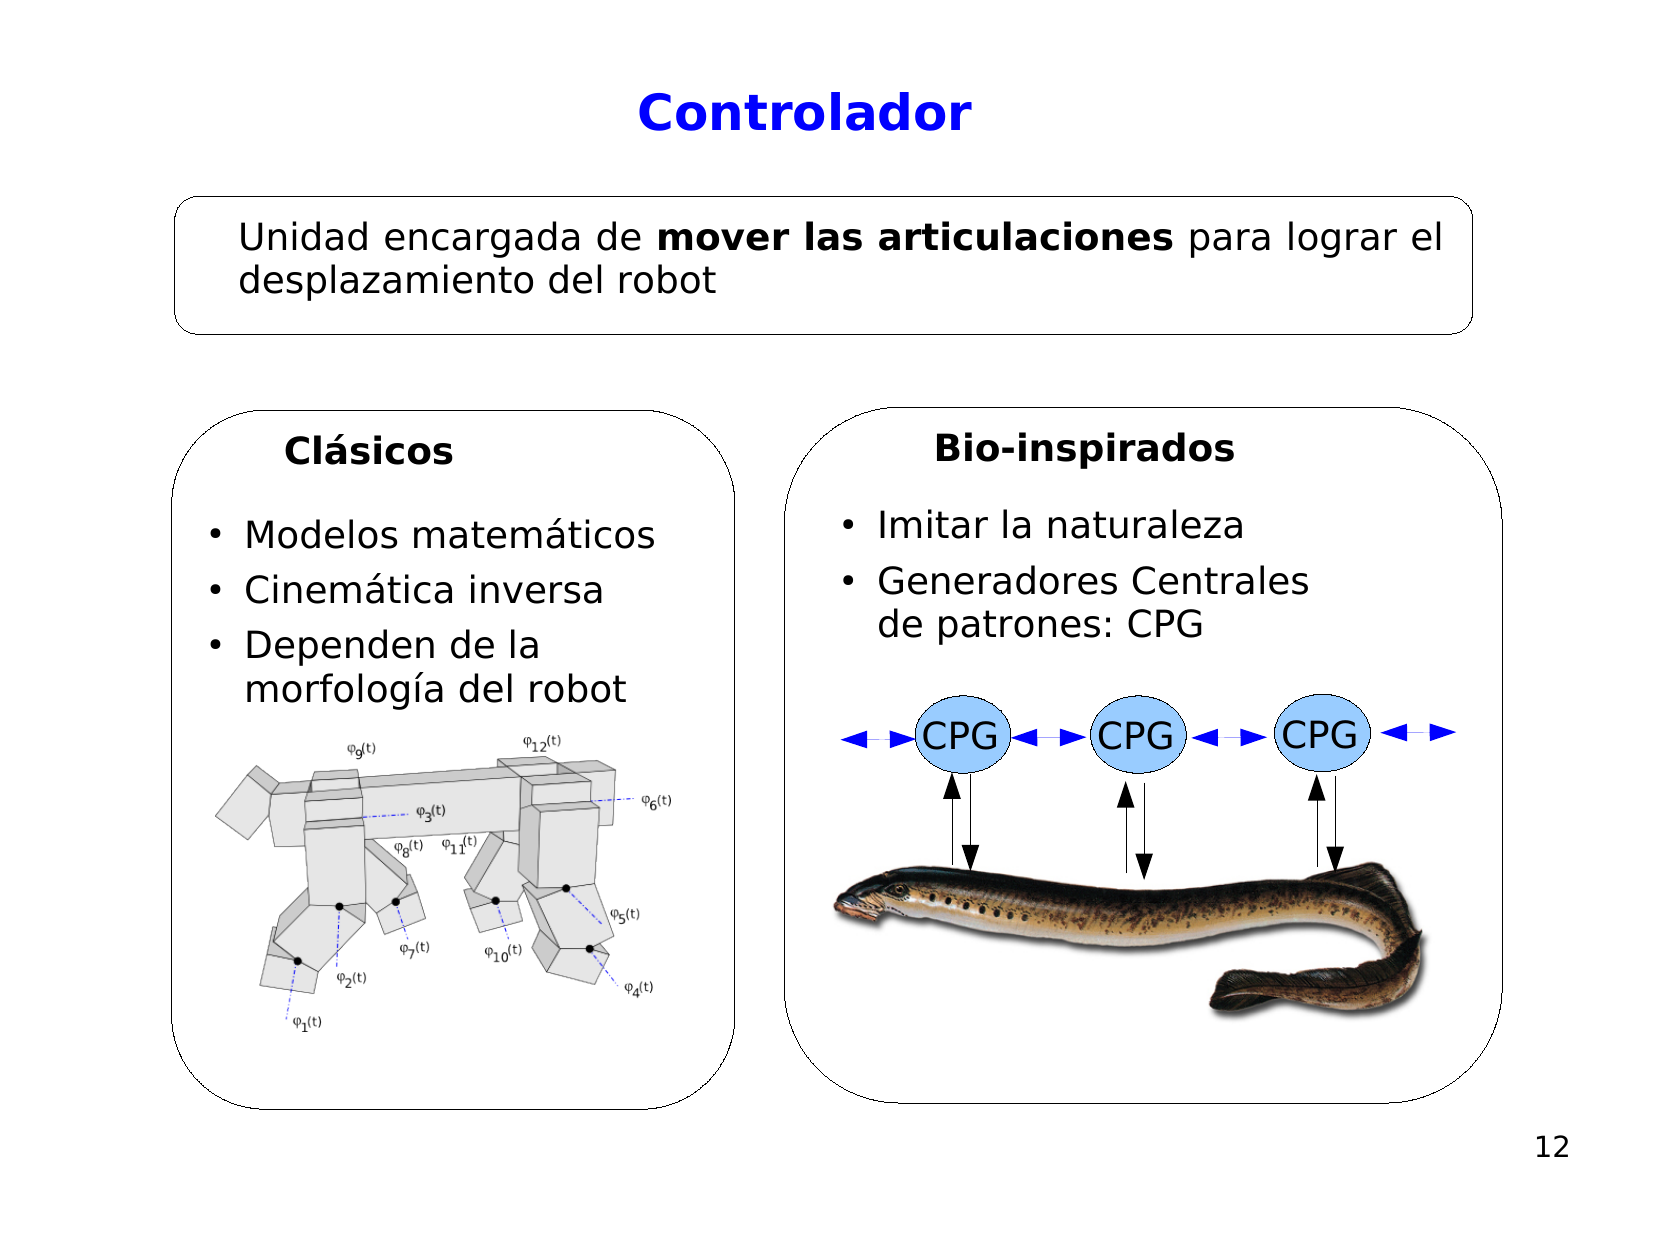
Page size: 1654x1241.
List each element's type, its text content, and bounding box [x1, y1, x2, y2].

text_box CPG [1266, 706, 1374, 765]
text_box Imitar la naturaleza Generadores Centrales de patrones: CPG [791, 496, 1340, 655]
text_box Unidad encargada de mover las articulaciones para lograr el desplazamiento del robot [223, 208, 1459, 311]
text_box CPG [1082, 707, 1190, 767]
text_box [1104, 695, 1172, 707]
text_box [937, 767, 990, 774]
text_box Modelos matemáticos Cinemática inversa Dependen de la morfología del robot [158, 506, 707, 719]
picture [215, 735, 671, 1032]
text_box Bio-inspirados [918, 418, 1251, 478]
text_box [1112, 767, 1165, 774]
text_box [1288, 694, 1357, 706]
picture [789, 807, 1471, 1076]
text_box [929, 695, 997, 707]
text_box CPG [906, 707, 1015, 767]
text_box Clásicos [268, 422, 470, 481]
text_box Controlador [622, 76, 988, 150]
text_box [1295, 765, 1350, 772]
